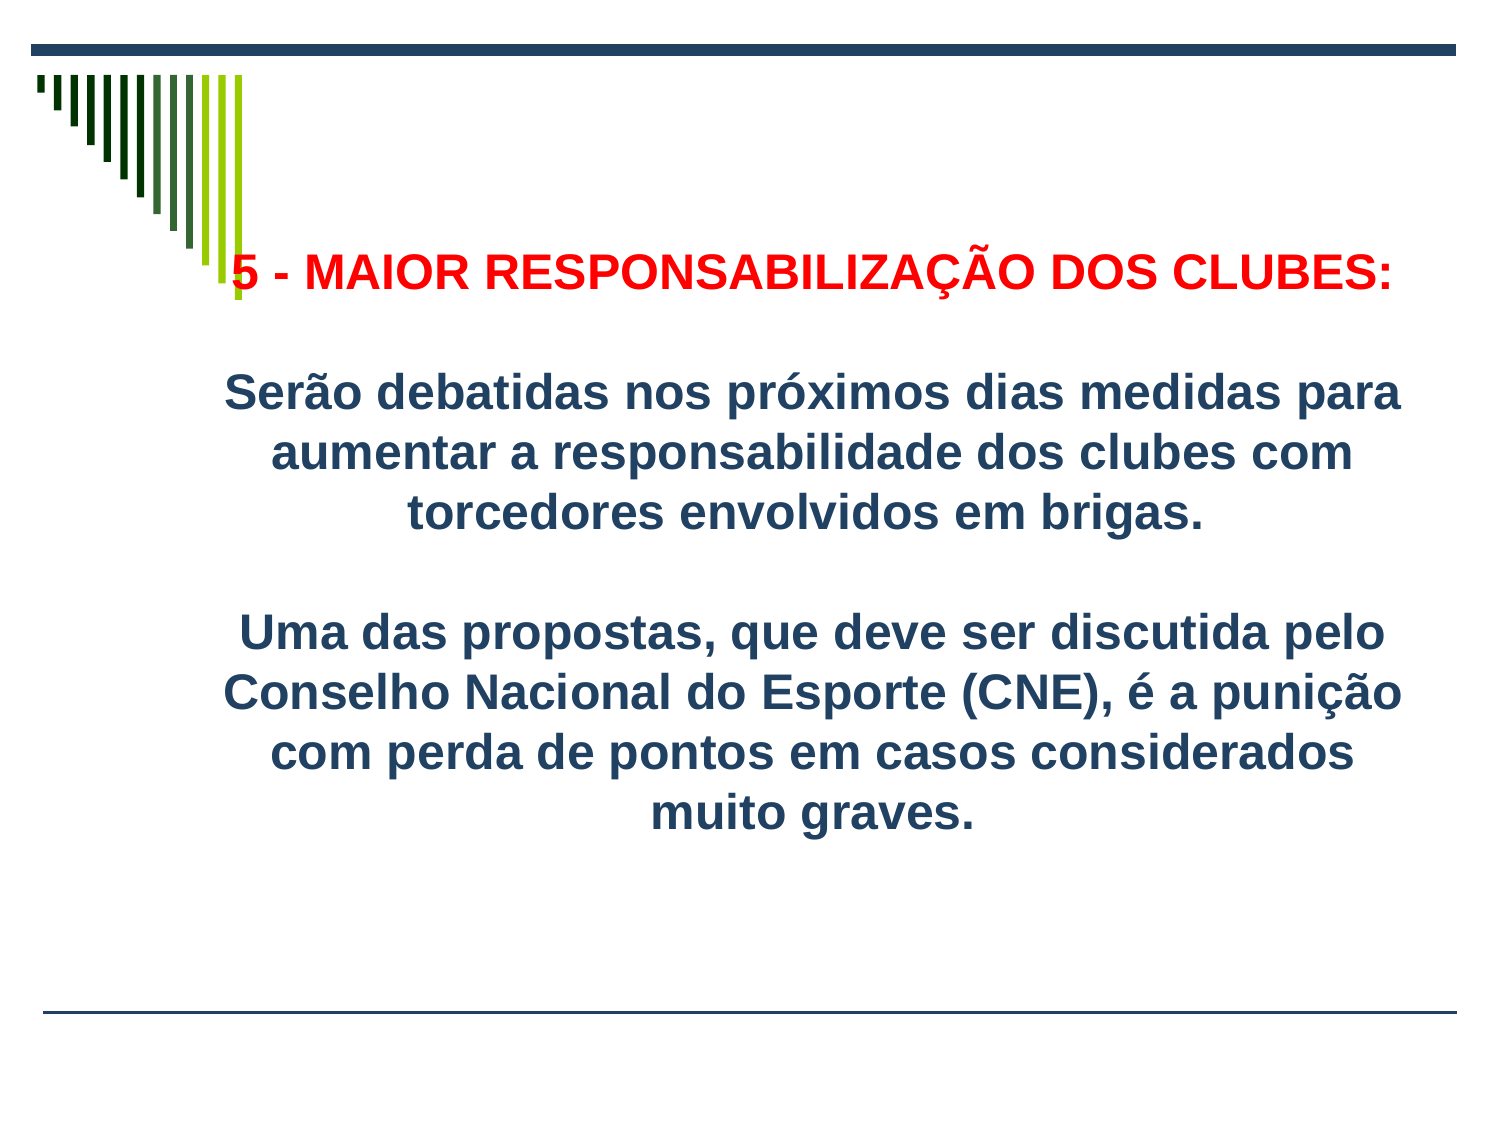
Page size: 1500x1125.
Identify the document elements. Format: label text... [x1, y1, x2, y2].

title 5 - MAIOR RESPONSABILIZAÇÃO DOS CLUBES: Serão debatidas nos próximos dias medidas para aumentar a responsabilidade dos clubes com torcedores envolvidos em brigas. Uma das propostas, que deve ser discutida pelo Conselho Nacional do Esporte (CNE), é a punição com perda de pontos em casos considerados muito graves. [208, 75, 1430, 1004]
